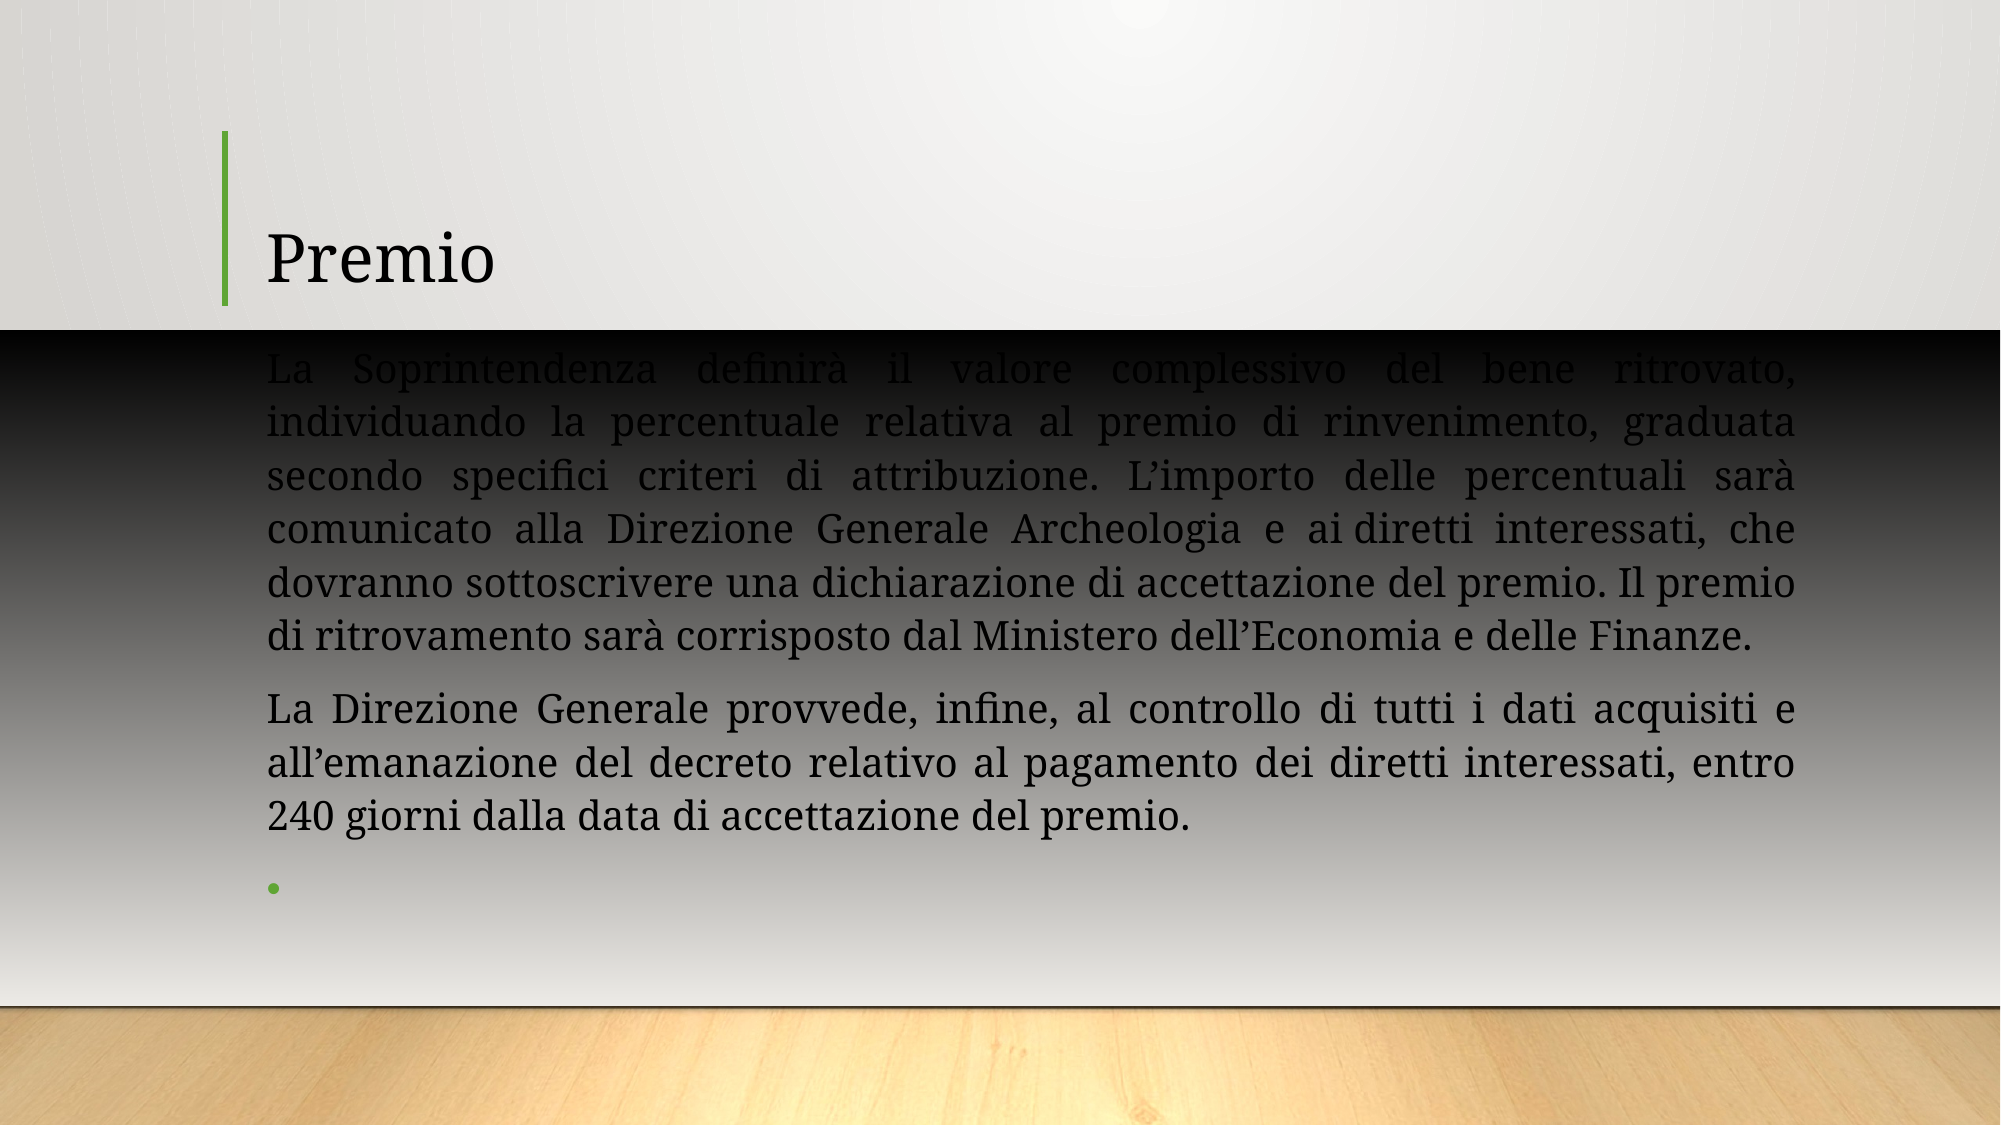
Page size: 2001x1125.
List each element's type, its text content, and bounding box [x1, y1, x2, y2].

title Premio [251, 131, 1814, 305]
list La Soprintendenza definirà il valore complessivo del bene ritrovato, individuando la percentuale relativa al premio di rinvenimento, graduata secondo specifici criteri di attribuzione. L’importo delle percentuali sarà comunicato alla Direzione Generale Archeologia e ai diretti interessati, che dovranno sottoscrivere una dichiarazione di accettazione del premio. Il premio di ritrovamento sarà corrisposto dal Ministero dell’Economia e delle Finanze. La Direzione Generale provvede, infine, al controllo di tutti i dati acquisiti e all’emanazione del decreto relativo al pagamento dei diretti interessati, entro 240 giorni dalla data di accettazione del premio. [251, 330, 1814, 897]
